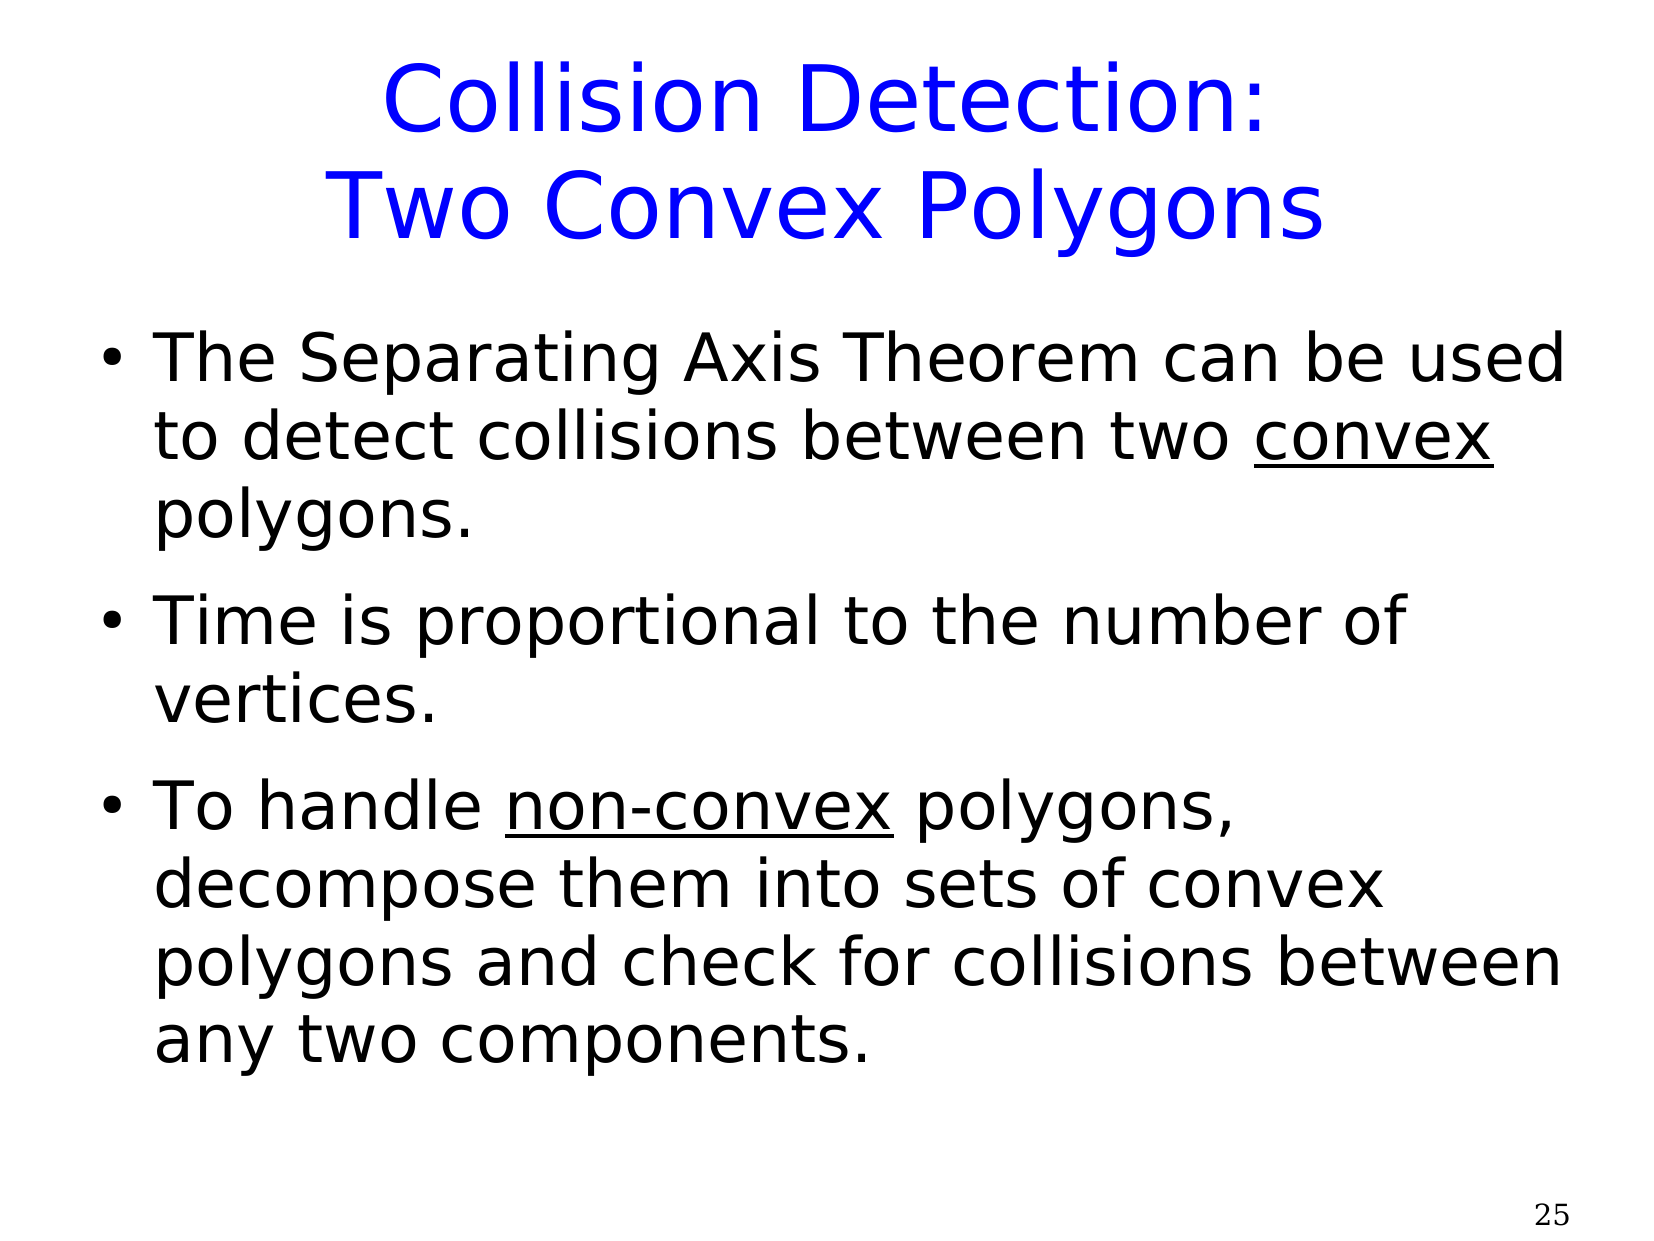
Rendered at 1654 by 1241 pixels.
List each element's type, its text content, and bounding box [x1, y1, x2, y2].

title Collision Detection: Two Convex Polygons [82, 45, 1571, 261]
list The Separating Axis Theorem can be used to detect collisions between two convex polygons. Time is proportional to the number of vertices. To handle non-convex polygons, decompose them into sets of convex polygons and check for collisions between any two components. [82, 319, 1571, 1139]
